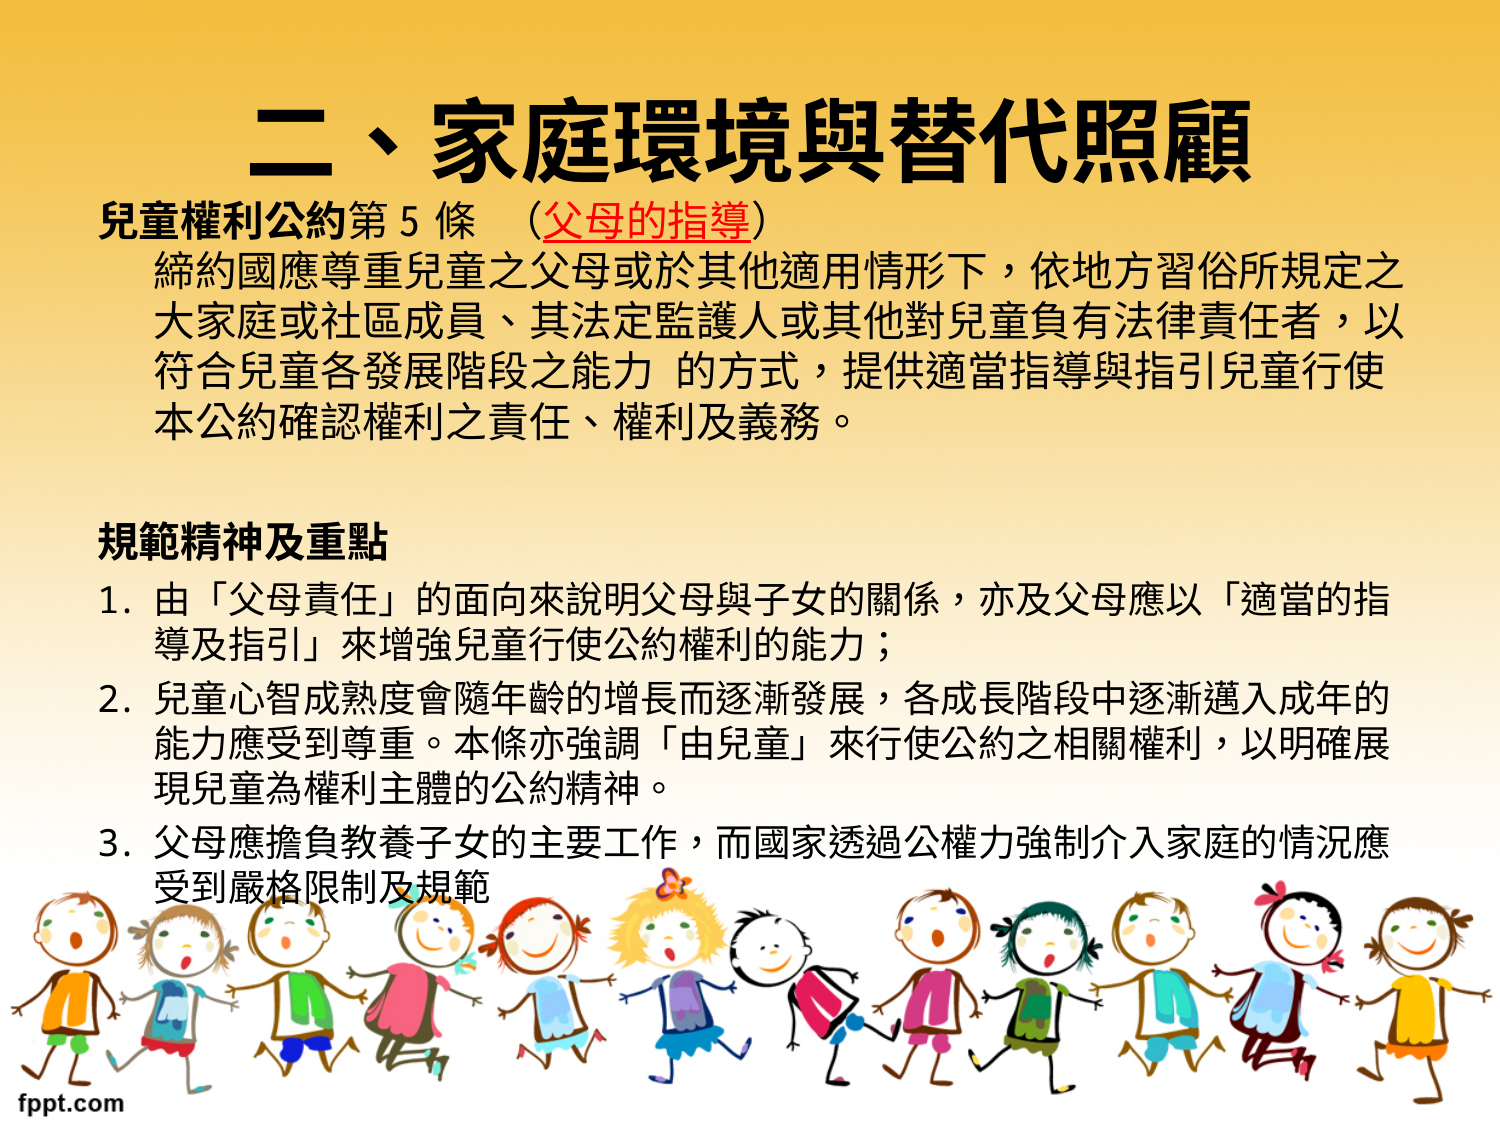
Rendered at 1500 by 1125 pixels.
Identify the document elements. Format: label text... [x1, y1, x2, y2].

list 兒童權利公約第5條 （父母的指導） 締約國應尊重兒童之父母或於其他適用情形下，依地方習俗所規定之大家庭或社區成員、其法定監護人或其他對兒童負有法律責任者，以符合兒童各發展階段之能力 的方式，提供適當指導與指引兒童行使本公約確認權利之責任、權利及義務。 規範精神及重點 由「父母責任」的面向來說明父母與子女的關係，亦及父母應以「適當的指導及指引」來增強兒童行使公約權利的能力； 兒童心智成熟度會隨年齡的增長而逐漸發展，各成長階段中逐漸邁入成年的能力應受到尊重。本條亦強調「由兒童」來行使公約之相關權利，以明確展現兒童為權利主體的公約精神。 父母應擔負教養子女的主要工作，而國家透過公權力強制介入家庭的情況應受到嚴格限制及規範 [82, 187, 1433, 933]
title 二、家庭環境與替代照顧 [75, 45, 1426, 233]
picture [0, 0, 1500, 1125]
